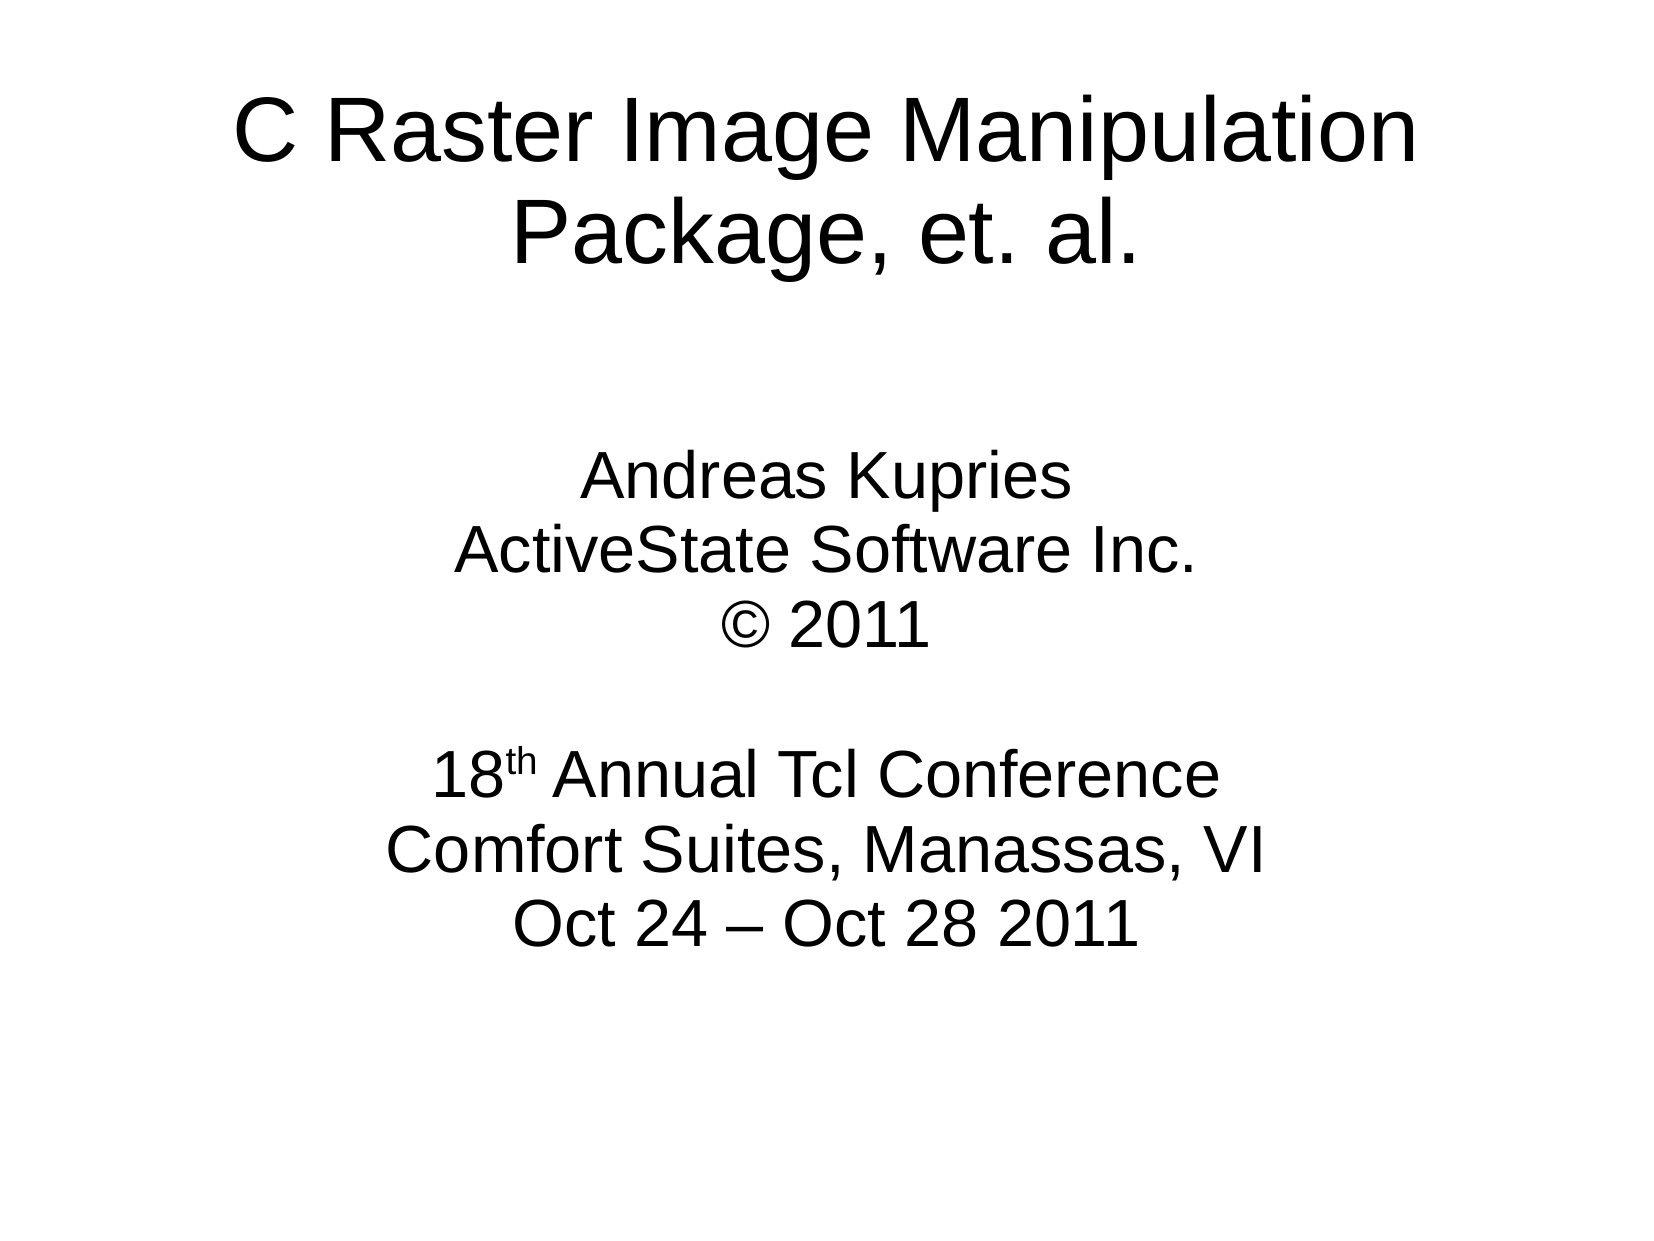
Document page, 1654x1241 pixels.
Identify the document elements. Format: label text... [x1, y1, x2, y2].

title C Raster Image Manipulation Package, et. al. [82, 77, 1571, 285]
subtitle Andreas Kupries ActiveState Software Inc. © 2011 18th Annual Tcl Conference Comfort Suites, Manassas, VI Oct 24 – Oct 28 2011 [82, 290, 1571, 1109]
